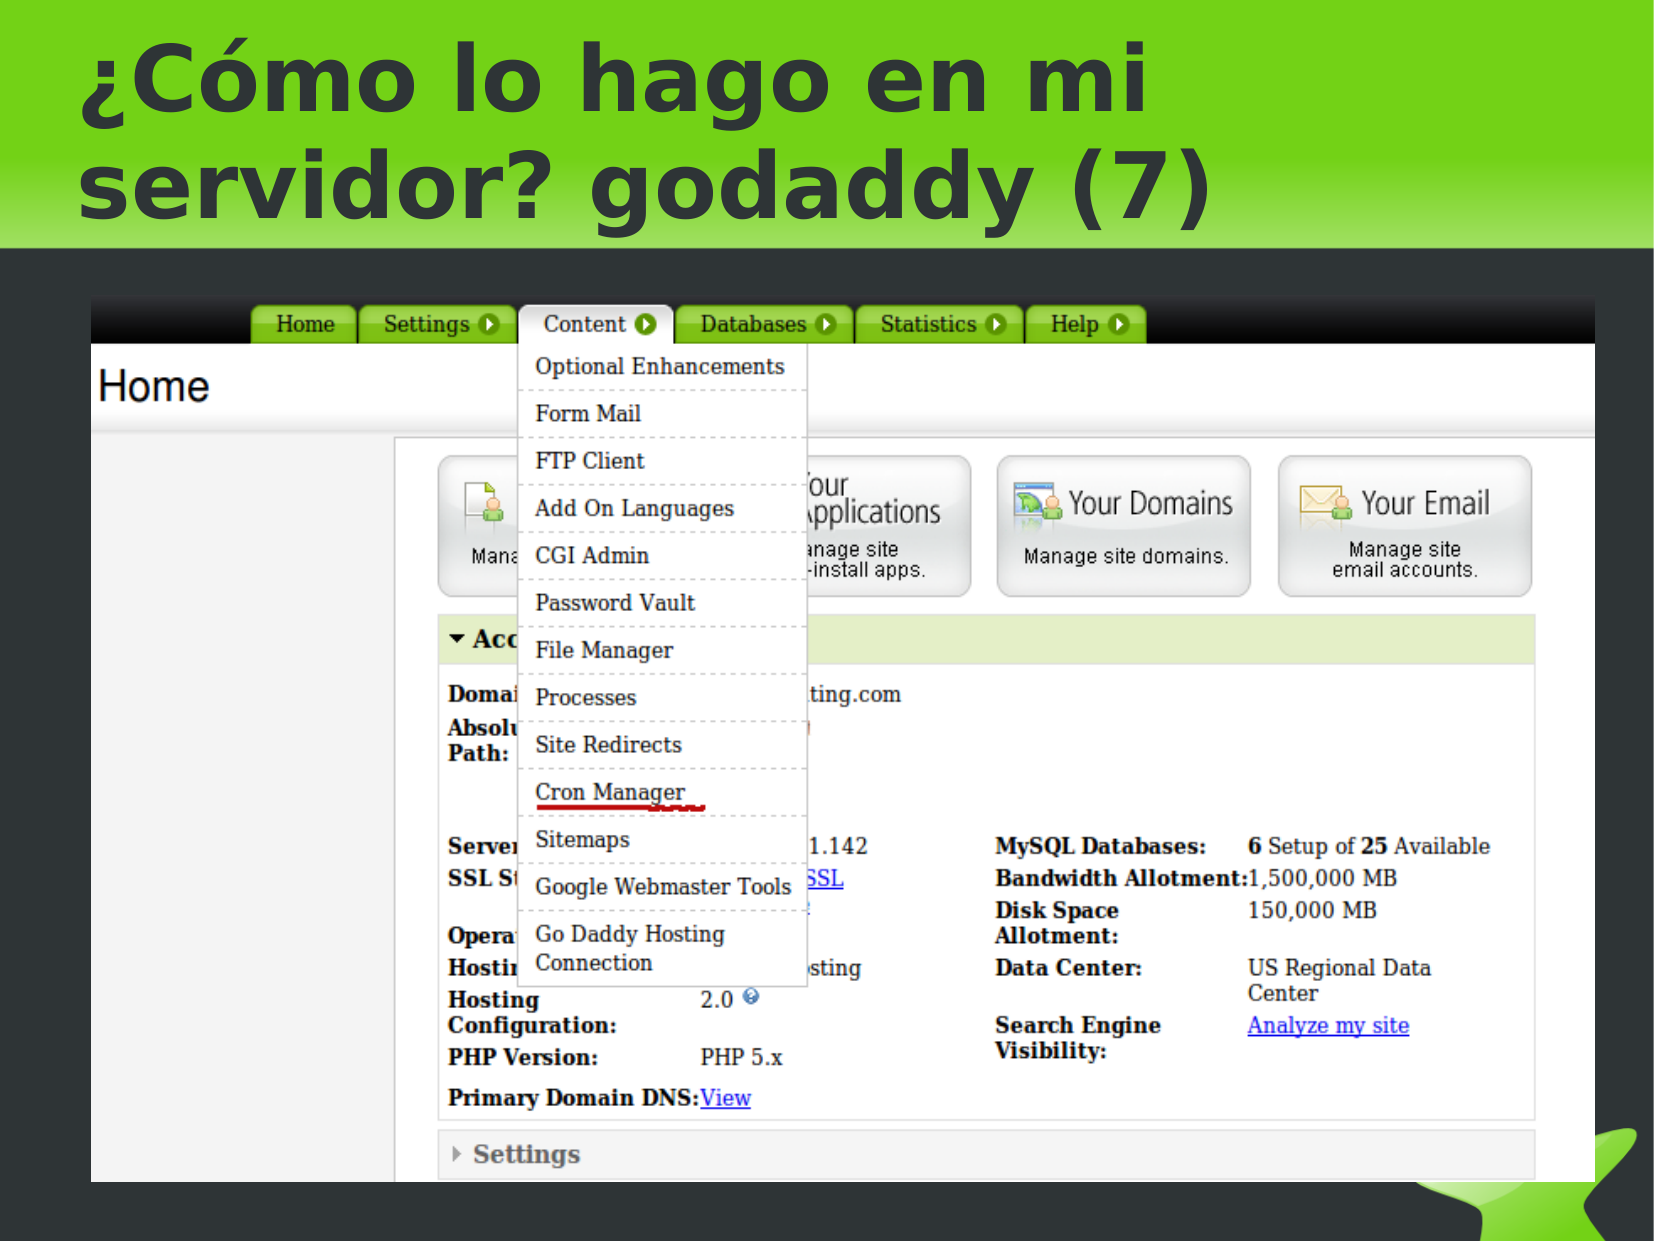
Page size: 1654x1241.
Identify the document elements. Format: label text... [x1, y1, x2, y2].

title ¿Cómo lo hago en mi servidor? godaddy (7) [76, 25, 1565, 240]
picture [0, 0, 1654, 1241]
list [82, 290, 1571, 1094]
